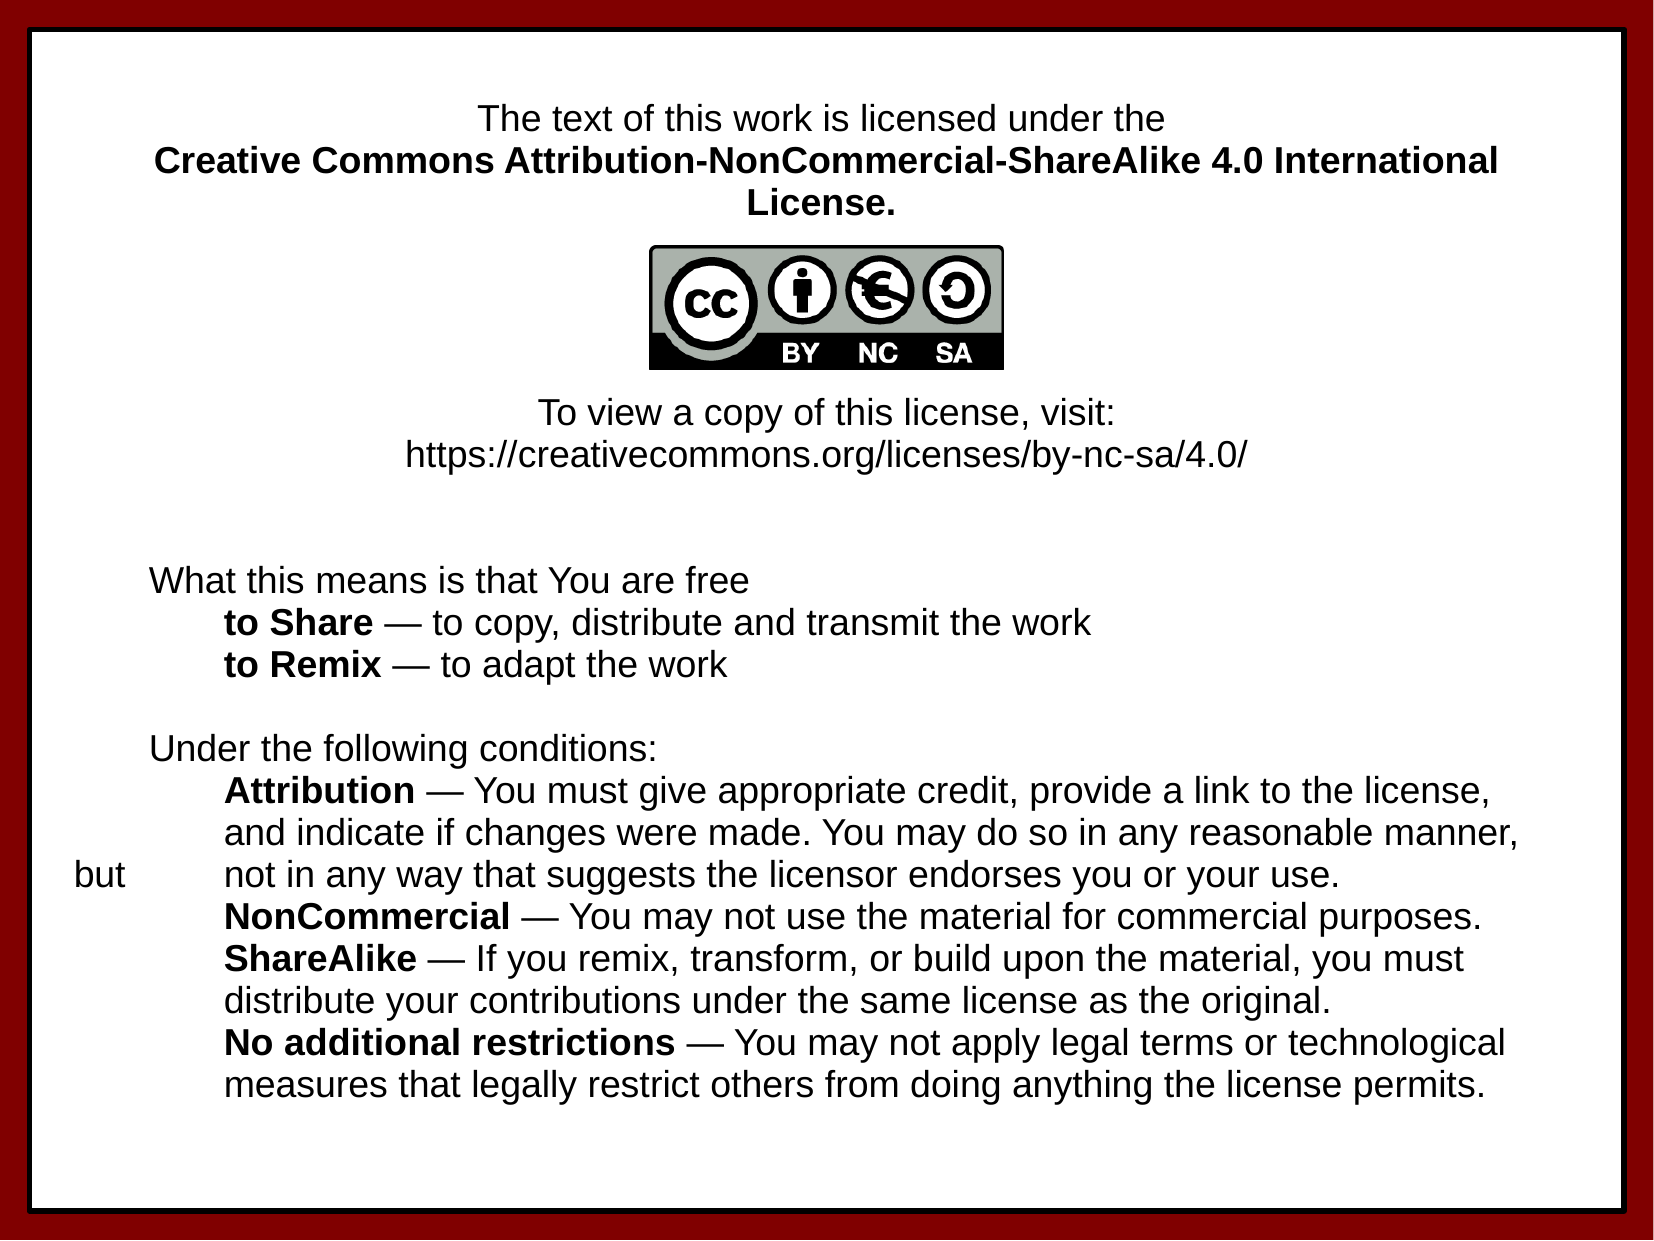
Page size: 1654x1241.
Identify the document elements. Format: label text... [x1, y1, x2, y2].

text_box The text of this work is licensed under the Creative Commons Attribution-NonCommercial-ShareAlike 4.0 International License. To view a copy of this license, visit: https://creativecommons.org/licenses/by-nc-sa/4.0/ What this means is that You are free to Share — to copy, distribute and transmit the work to Remix — to adapt the work Under the following conditions: Attribution — You must give appropriate credit, provide a link to the license, and indicate if changes were made. You may do so in any reasonable manner, but not in any way that suggests the licensor endorses you or your use. NonCommercial — You may not use the material for commercial purposes. ShareAlike — If you remix, transform, or build upon the material, you must distribute your contributions under the same license as the original. No additional restrictions — You may not apply legal terms or technological measures that legally restrict others from doing anything the license permits. [59, 90, 1595, 1162]
picture [649, 245, 1004, 370]
text_box [29, 29, 1625, 1211]
